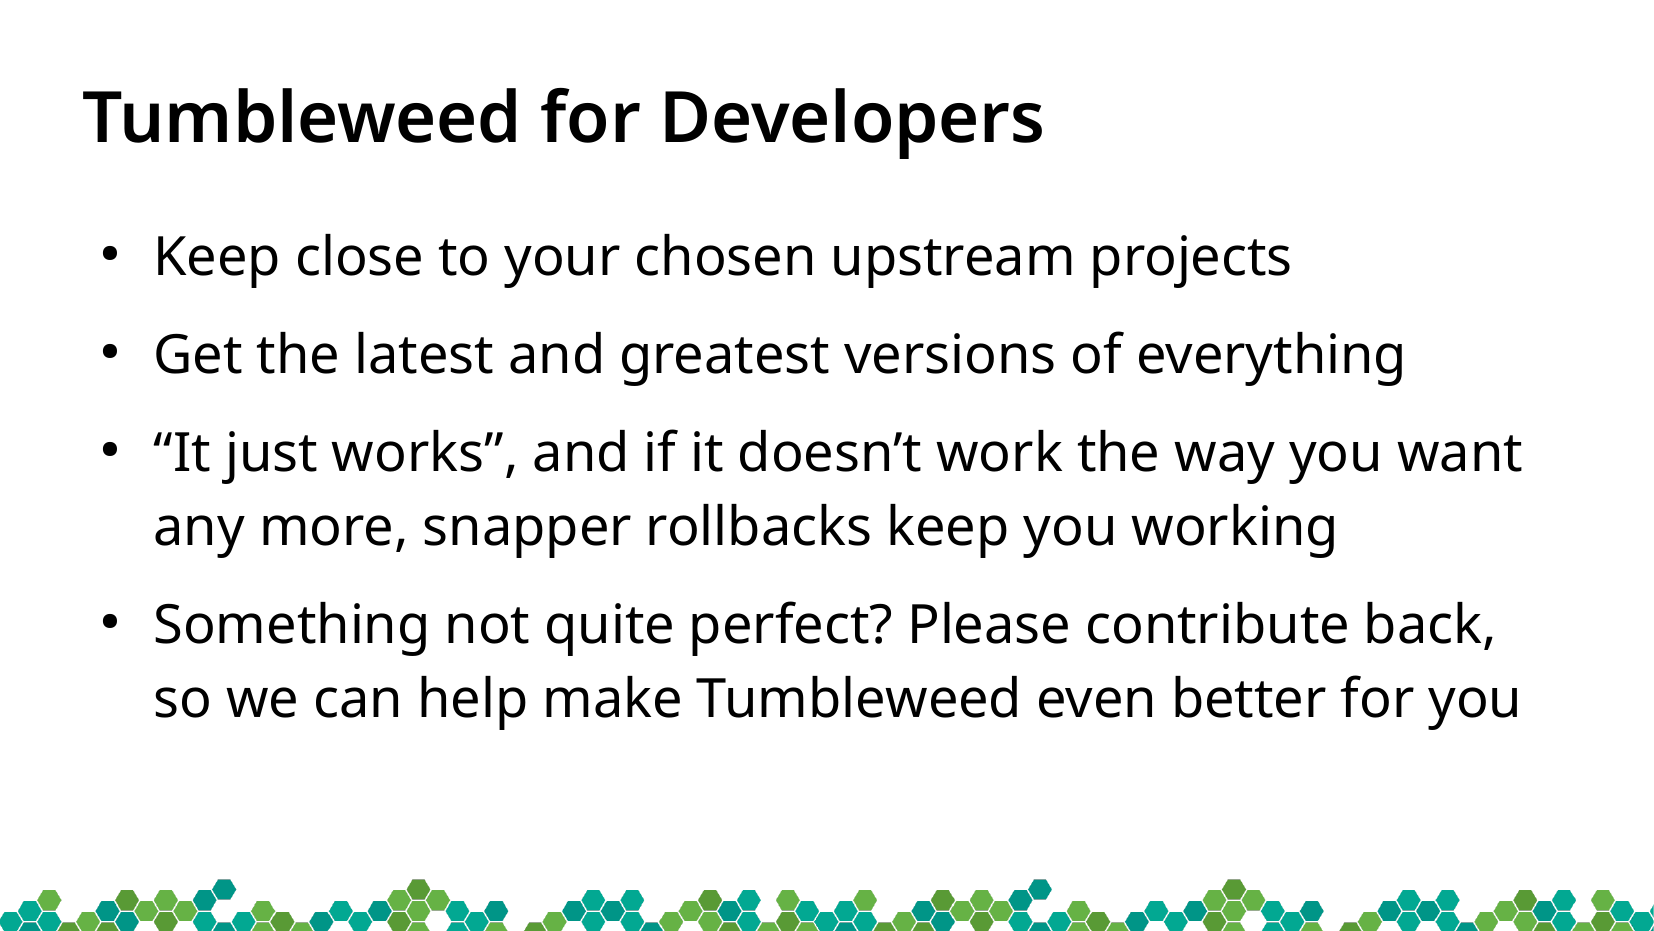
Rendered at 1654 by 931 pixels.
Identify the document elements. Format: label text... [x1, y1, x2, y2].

list Keep close to your chosen upstream projects Get the latest and greatest versions of everything “It just works”, and if it doesn’t work the way you want any more, snapper rollbacks keep you working Something not quite perfect? Please contribute back, so we can help make Tumbleweed even better for you [82, 217, 1571, 758]
picture [0, 871, 1654, 931]
title Tumbleweed for Developers [82, 37, 1571, 193]
